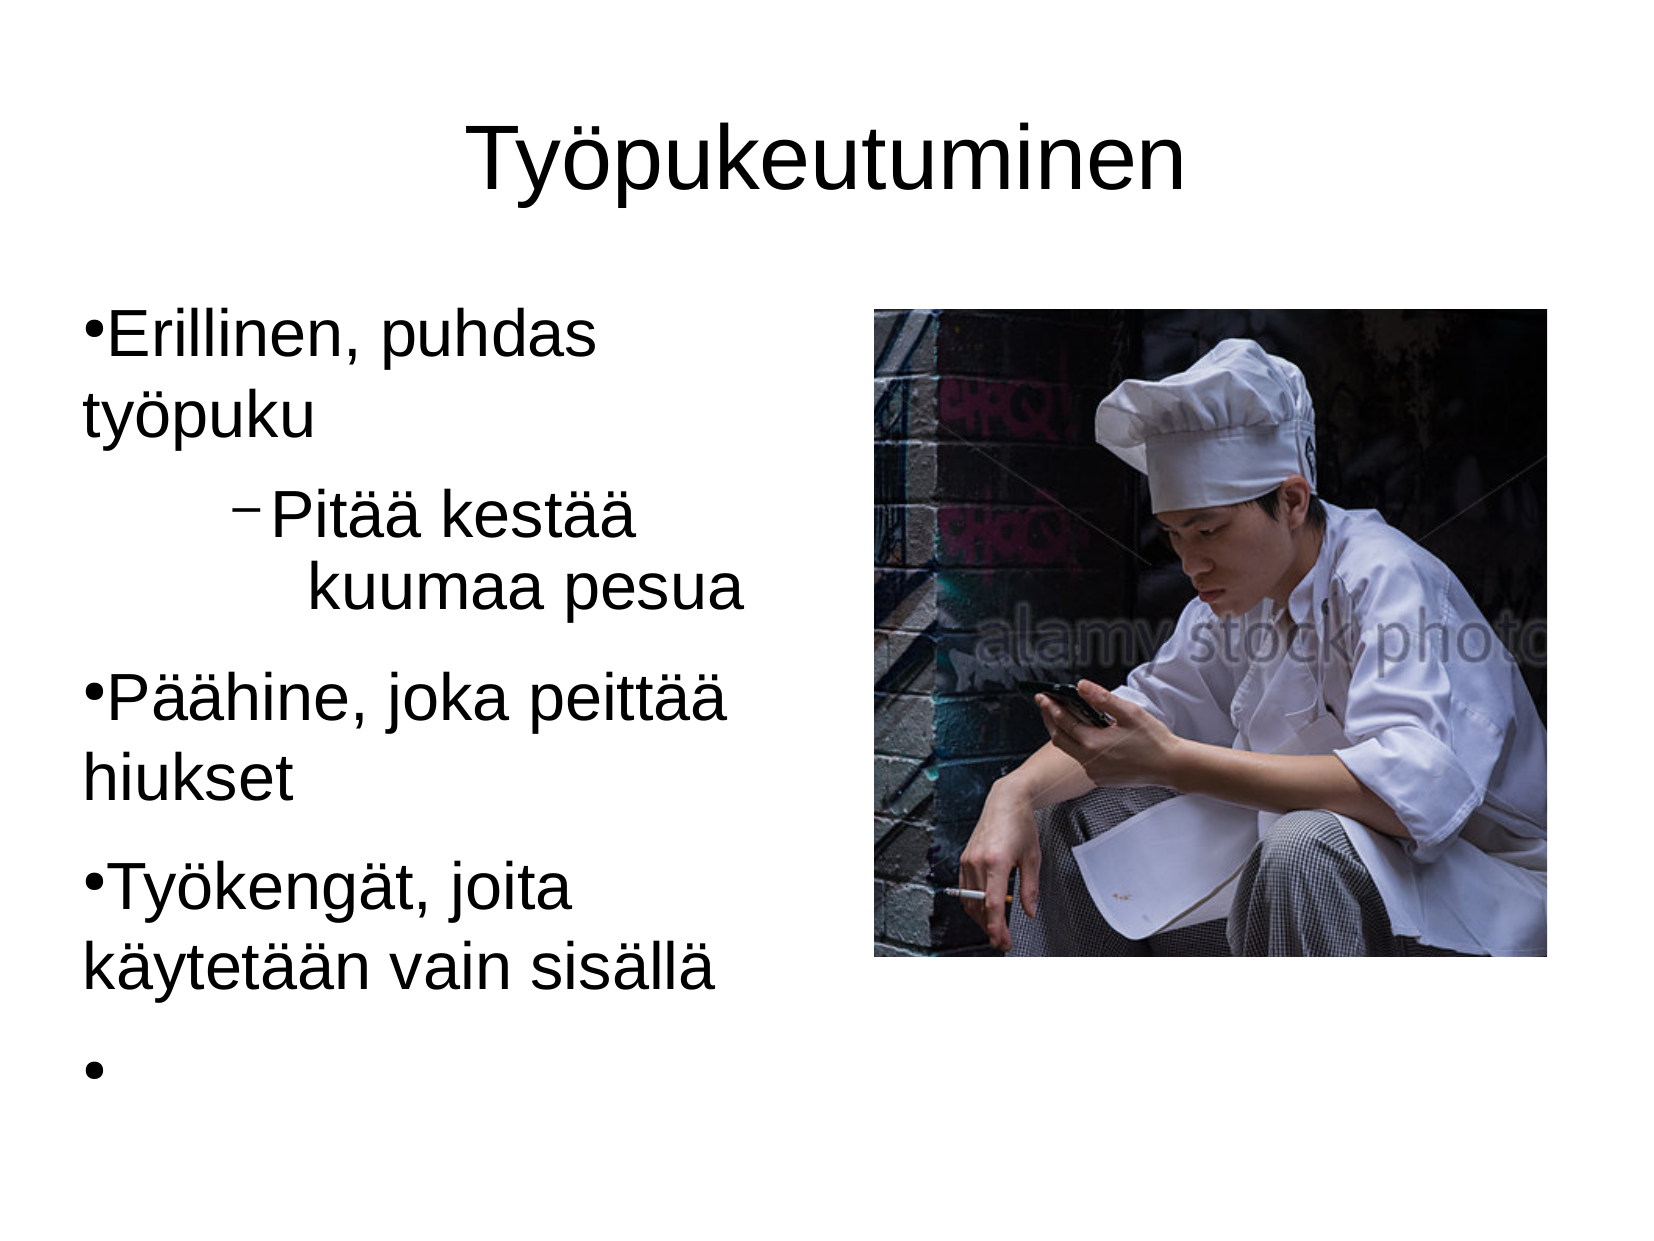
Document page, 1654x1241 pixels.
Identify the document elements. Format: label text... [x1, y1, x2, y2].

picture [874, 309, 1548, 957]
title Työpukeutuminen [82, 49, 1571, 257]
list Erillinen, puhdas työpuku Pitää kestää kuumaa pesua Päähine, joka peittää hiukset Työkengät, joita käytetään vain sisällä [82, 290, 809, 1010]
